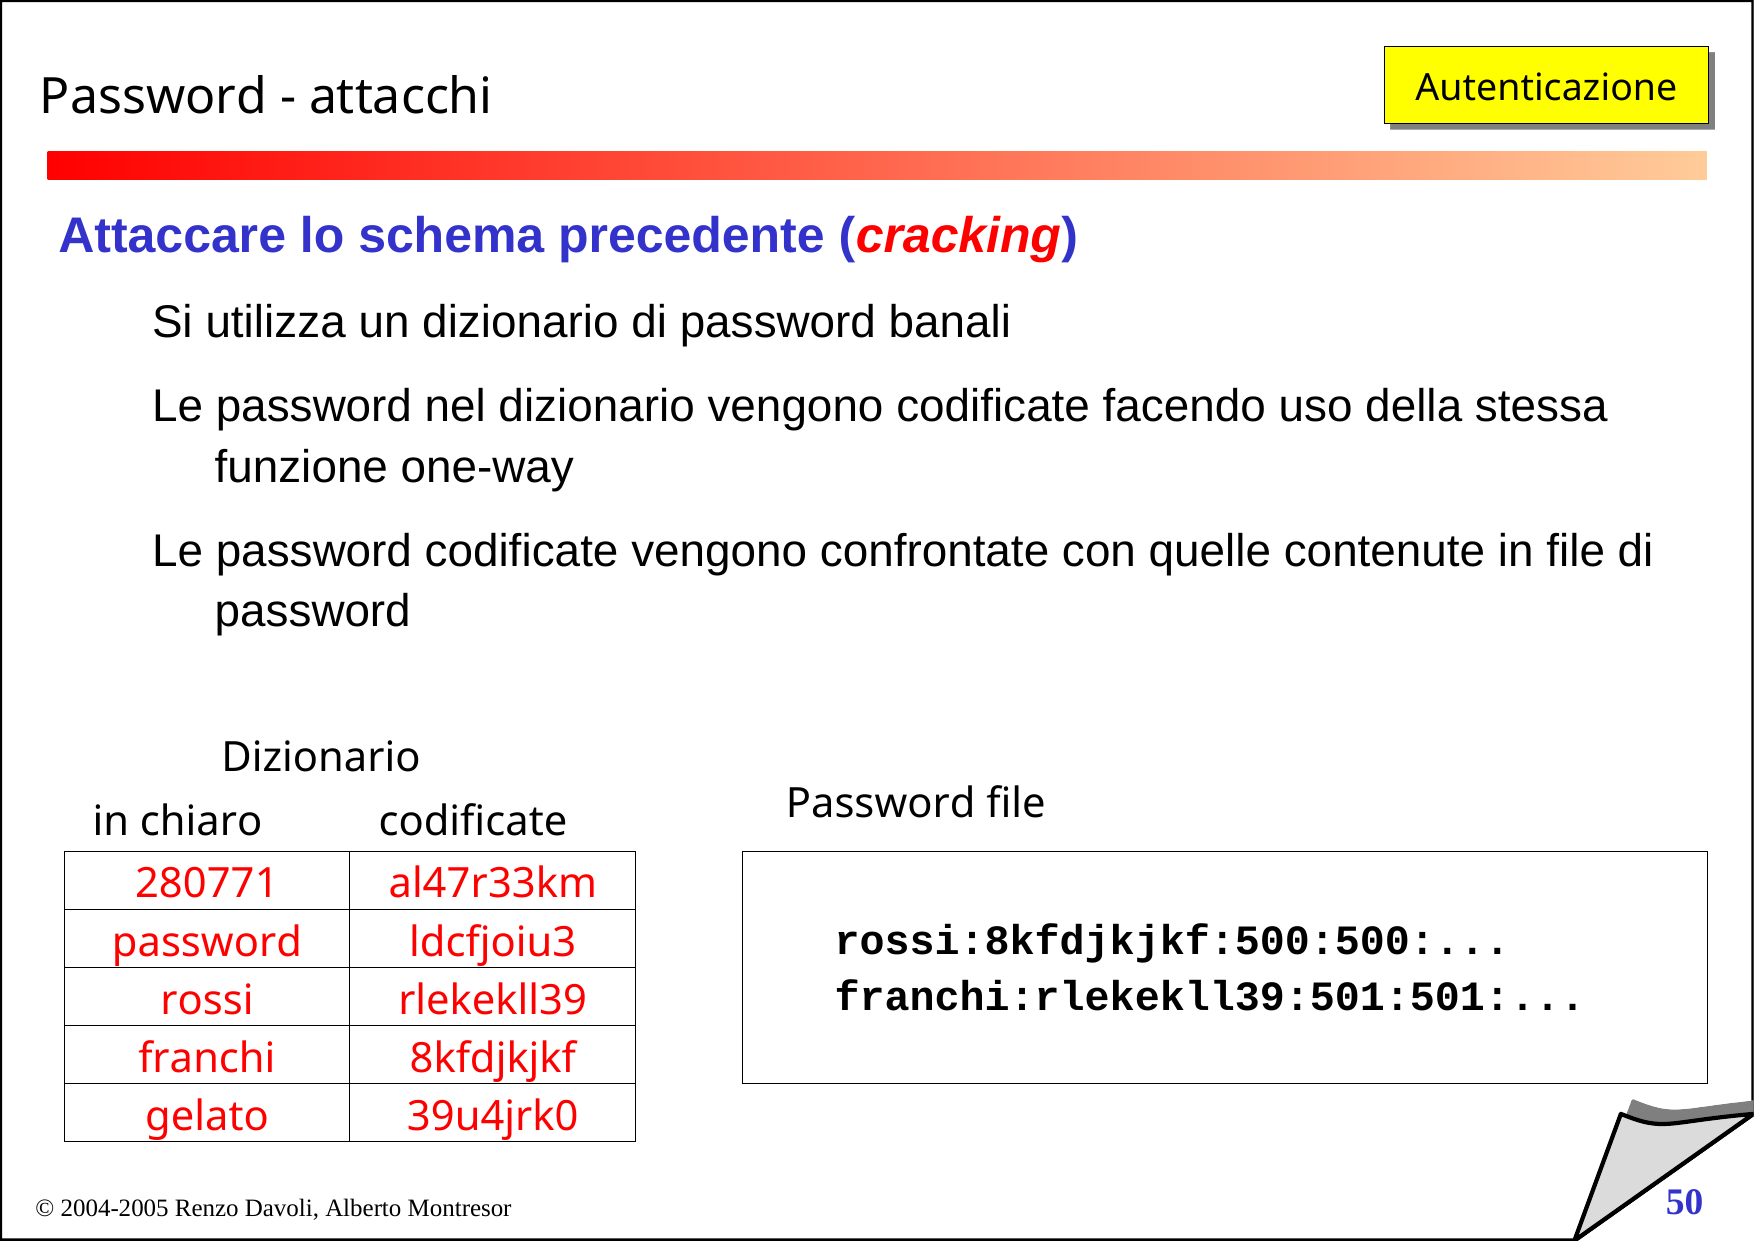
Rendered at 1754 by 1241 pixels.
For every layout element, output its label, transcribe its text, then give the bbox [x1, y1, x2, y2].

text_box rlekekll39 [349, 967, 636, 1025]
text_box franchi [64, 1025, 349, 1083]
text_box 8kfdjkjkf [349, 1025, 636, 1083]
text_box 39u4jrk0 [349, 1083, 636, 1142]
text_box rossi [64, 967, 349, 1025]
text_box codificate [378, 787, 619, 852]
title Password - attacchi [40, 49, 1713, 144]
text_box ldcfjoiu3 [349, 909, 636, 967]
text_box 280771 [64, 851, 349, 909]
text_box Autenticazione [1384, 46, 1709, 124]
text_box al47r33km [349, 851, 636, 909]
text_box gelato [64, 1083, 349, 1142]
text_box password [64, 909, 349, 967]
text_box rossi:8kfdjkjkf:500:500:... franchi:rlekekll39:501:501:... [742, 851, 1708, 1084]
text_box Dizionario [221, 723, 458, 788]
text_box in chiaro [92, 787, 295, 852]
list Attaccare lo schema precedente (cracking) Si utilizza un dizionario di password banali Le password nel dizionario vengono codificate facendo uso della stessa funzione one-way Le password codificate vengono confrontate con quelle contenute in file di password [58, 206, 1695, 815]
text_box Password file [785, 770, 1099, 834]
